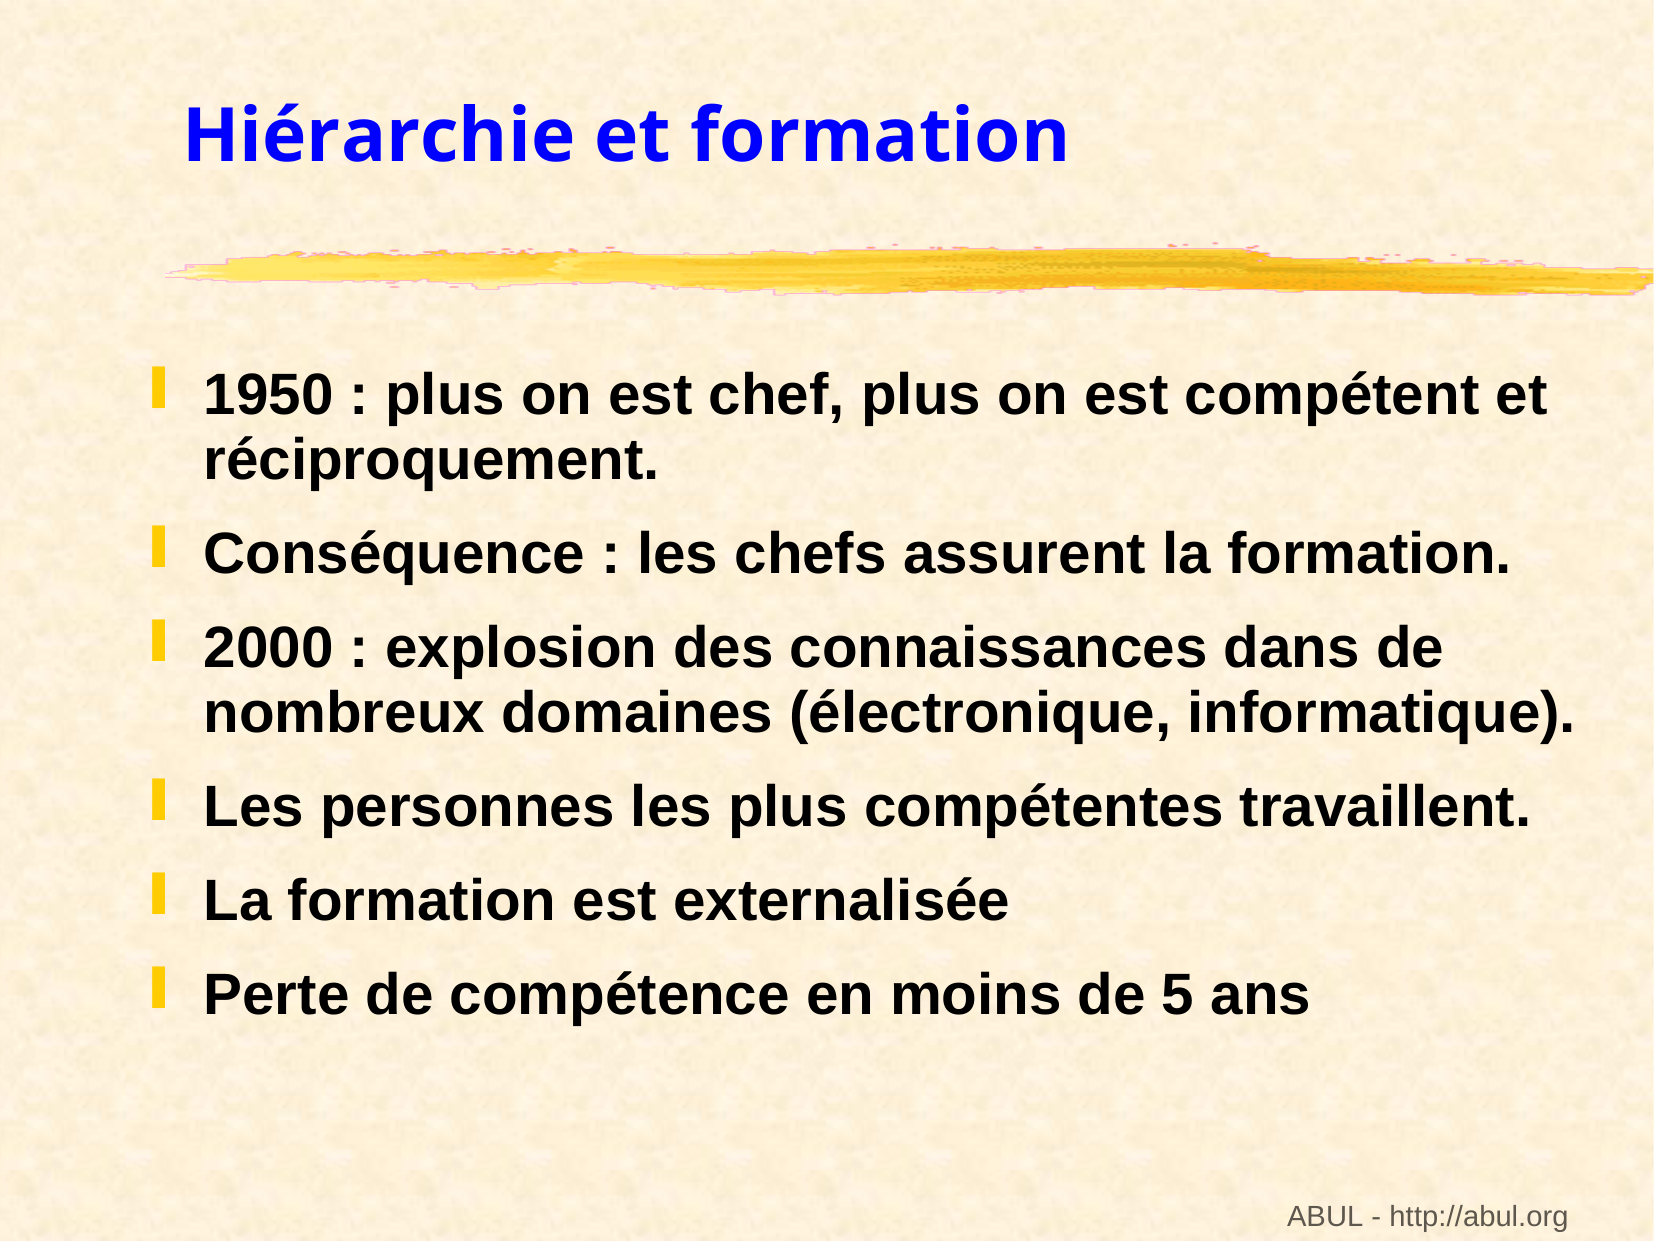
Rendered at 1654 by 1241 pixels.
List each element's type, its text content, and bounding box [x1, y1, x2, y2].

picture [0, 0, 1654, 1241]
title Hiérarchie et formation [182, 29, 1595, 237]
list 1950 : plus on est chef, plus on est compétent et réciproquement. Conséquence : les chefs assurent la formation. 2000 : explosion des connaissances dans de nombreux domaines (électronique, informatique). Les personnes les plus compétentes travaillent. La formation est externalisée Perte de compétence en moins de 5 ans [118, 354, 1621, 1117]
